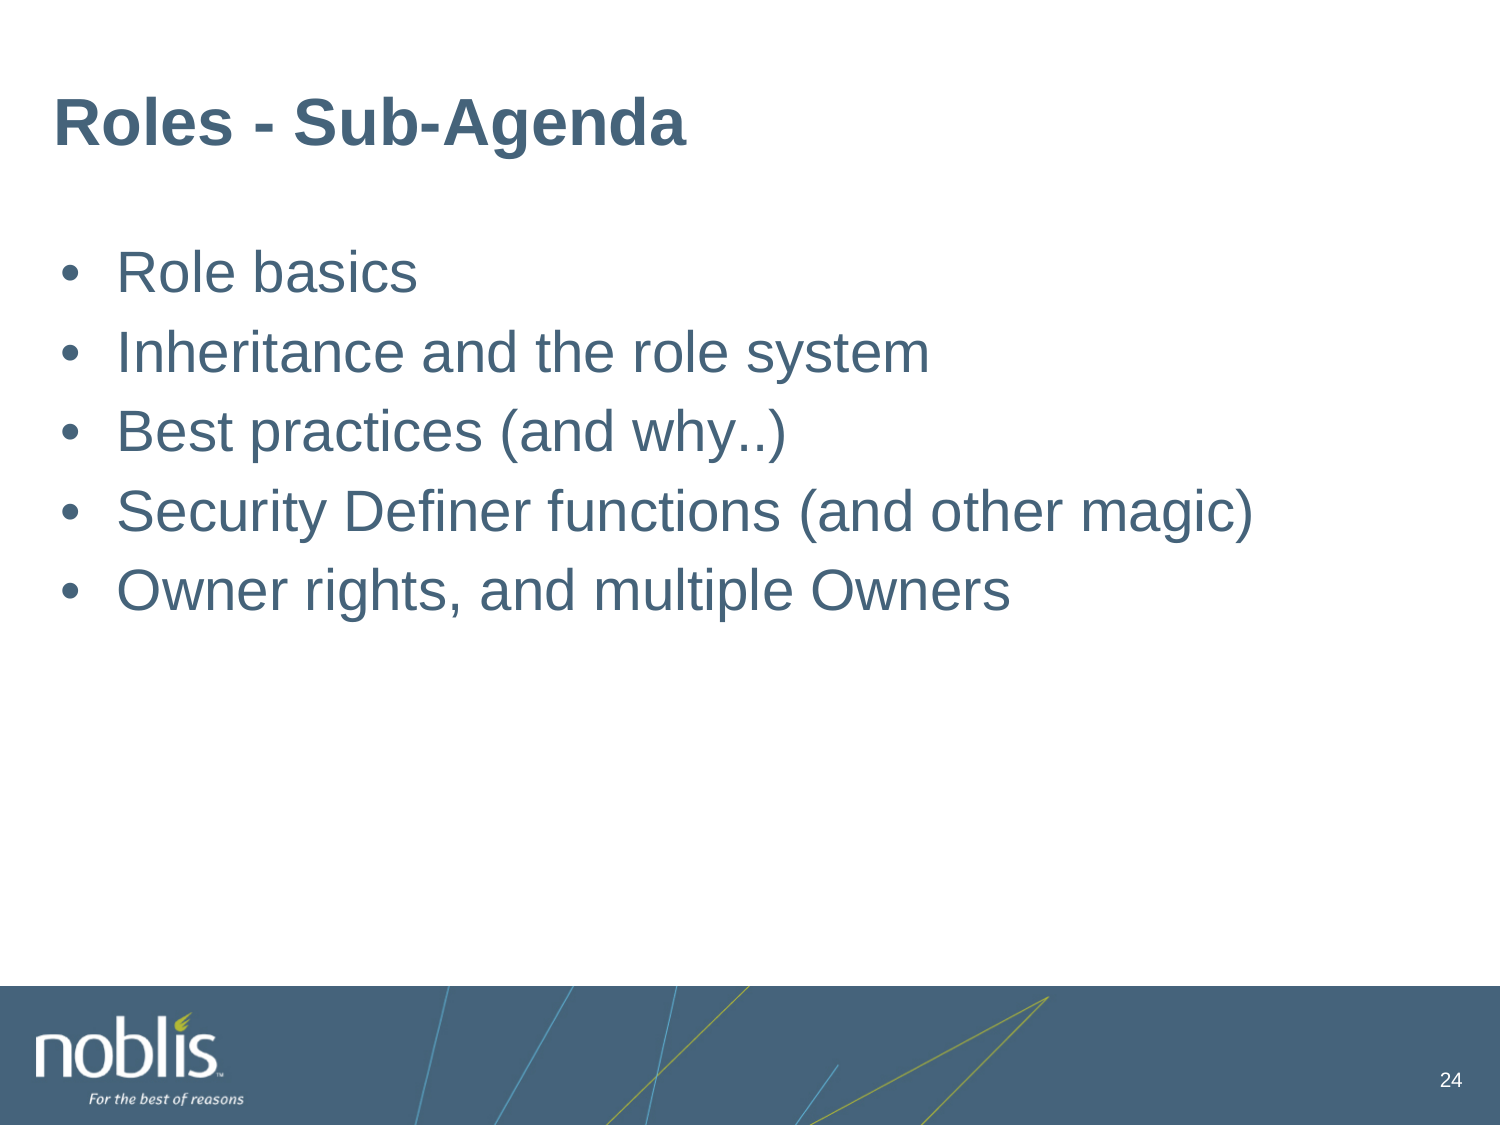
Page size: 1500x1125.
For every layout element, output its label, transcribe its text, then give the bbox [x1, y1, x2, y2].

title Roles - Sub-Agenda [53, 38, 1438, 211]
list Role basics Inheritance and the role system Best practices (and why..) Security Definer functions (and other magic) Owner rights, and multiple Owners [60, 239, 1437, 968]
picture [0, 986, 1500, 1125]
